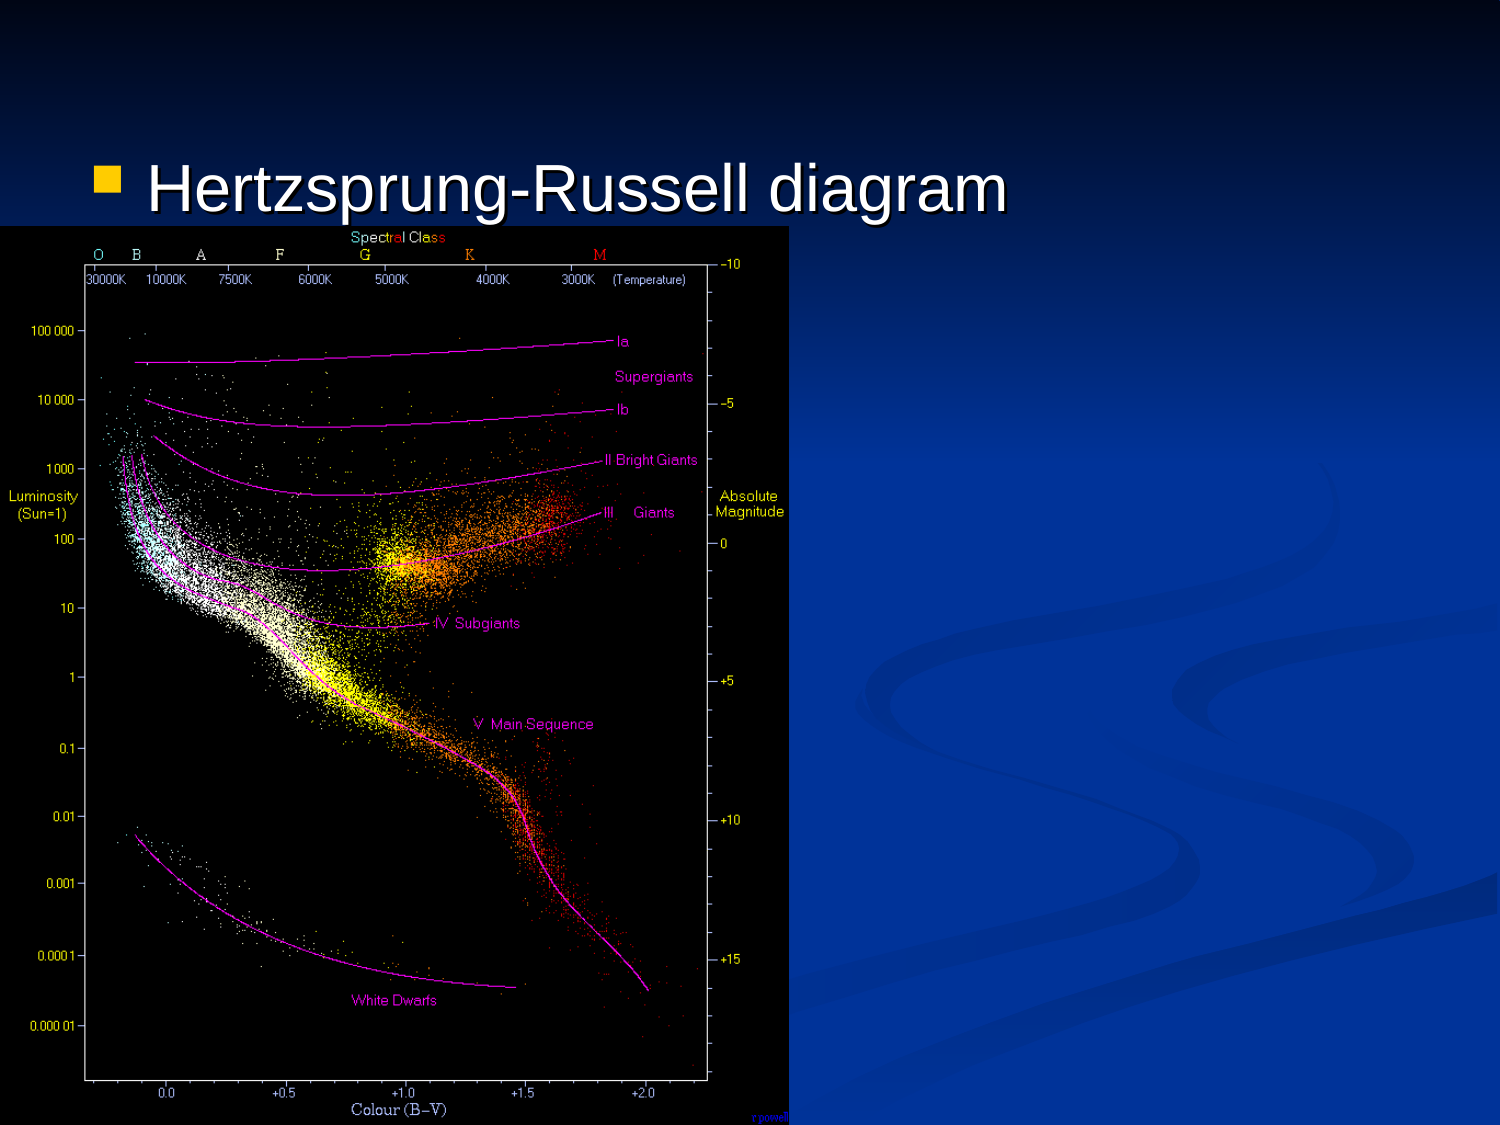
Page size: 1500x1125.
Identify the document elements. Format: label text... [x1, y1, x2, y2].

list Hertzsprung-Russell diagram [75, 137, 1426, 1005]
picture [0, 226, 789, 1125]
